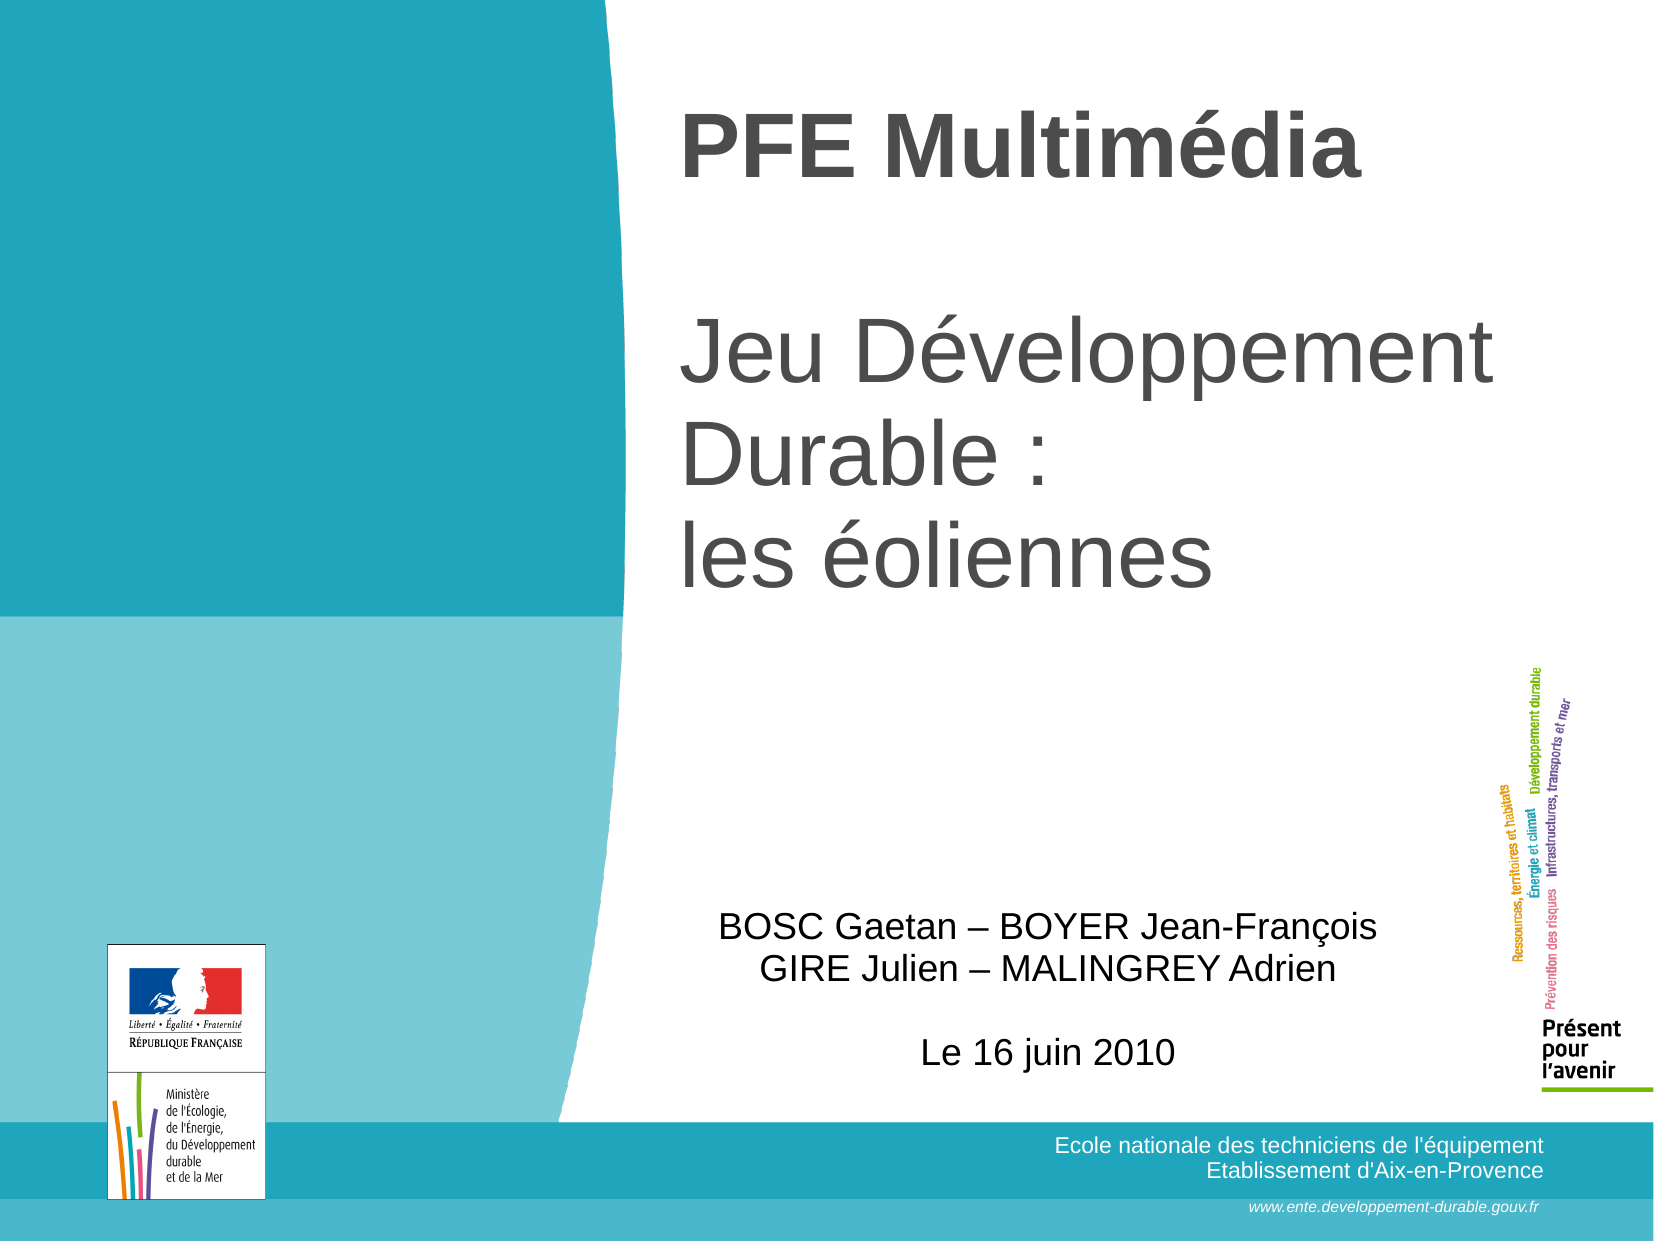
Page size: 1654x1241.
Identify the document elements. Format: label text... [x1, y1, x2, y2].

title PFE Multimédia Jeu Développement Durable : les éoliennes [679, 94, 1506, 608]
text_box www.ente.developpement-durable.gouv.fr [886, 1191, 1554, 1224]
picture [0, 0, 1654, 1241]
text_box BOSC Gaetan – BOYER Jean-François GIRE Julien – MALINGREY Adrien Le 16 juin 2010 [679, 915, 1418, 1063]
text_box Ecole nationale des techniciens de l'équipement Etablissement d'Aix-en-Provence [732, 1125, 1559, 1191]
